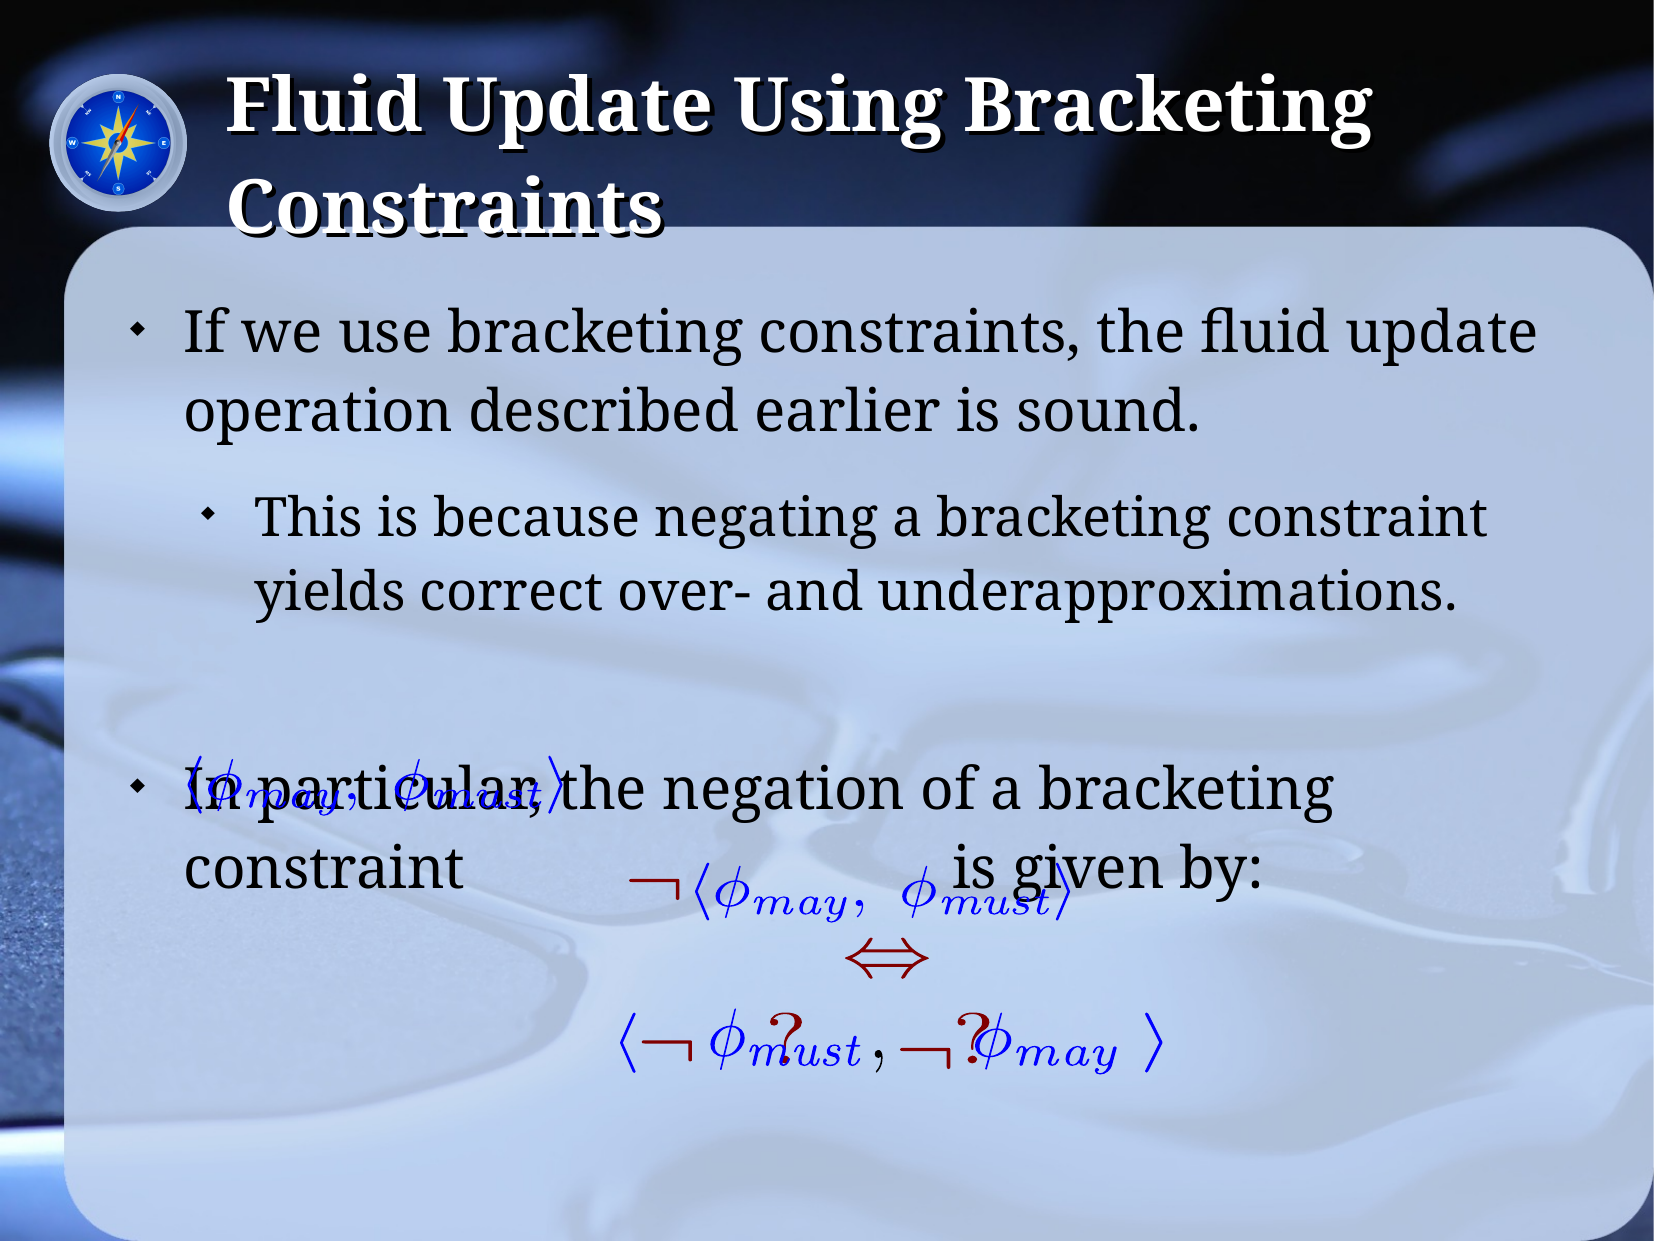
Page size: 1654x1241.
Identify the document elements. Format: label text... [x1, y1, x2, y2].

picture [0, 0, 1654, 1241]
list If we use bracketing constraints, the fluid update operation described earlier is sound. This is because negating a bracketing constraint yields correct over- and underapproximations. In particular, the negation of a bracketing constraint is given by: [112, 290, 1571, 914]
title Fluid Update Using Bracketing Constraints [225, 49, 1571, 257]
